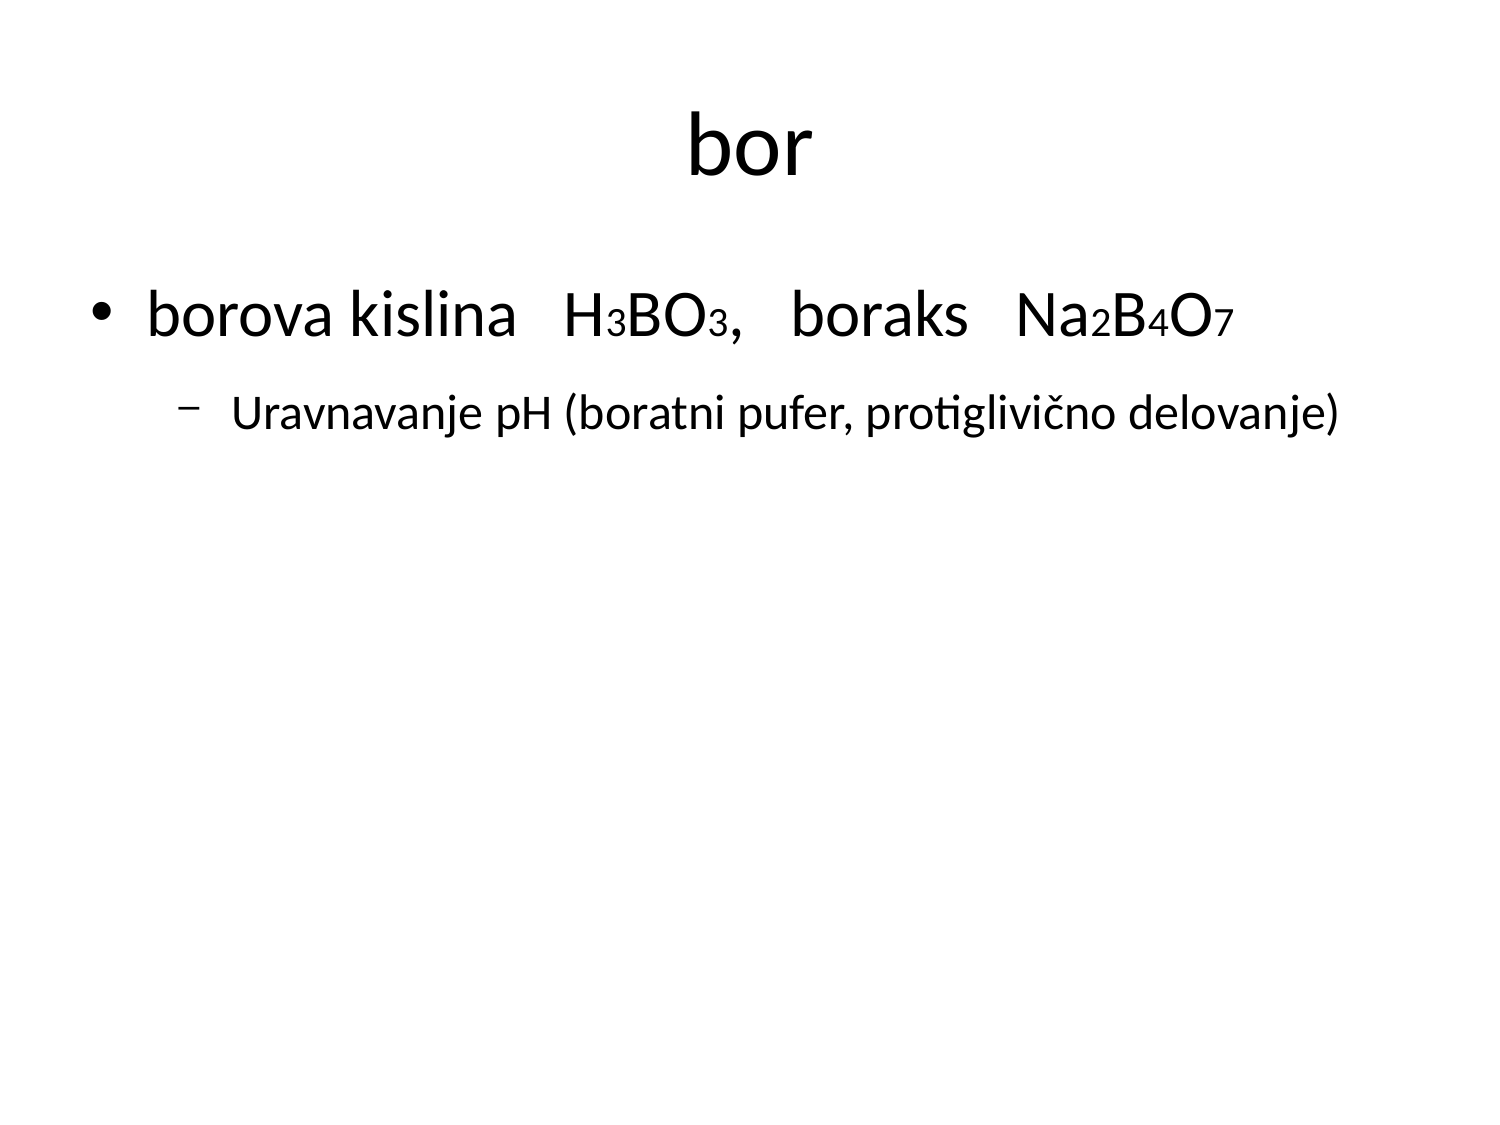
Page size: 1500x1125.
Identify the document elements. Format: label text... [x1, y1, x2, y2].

list borova kislina H3BO3, boraks Na2B4O7 Uravnavanje pH (boratni pufer, protiglivično delovanje) [75, 262, 1425, 1005]
title bor [75, 45, 1425, 233]
